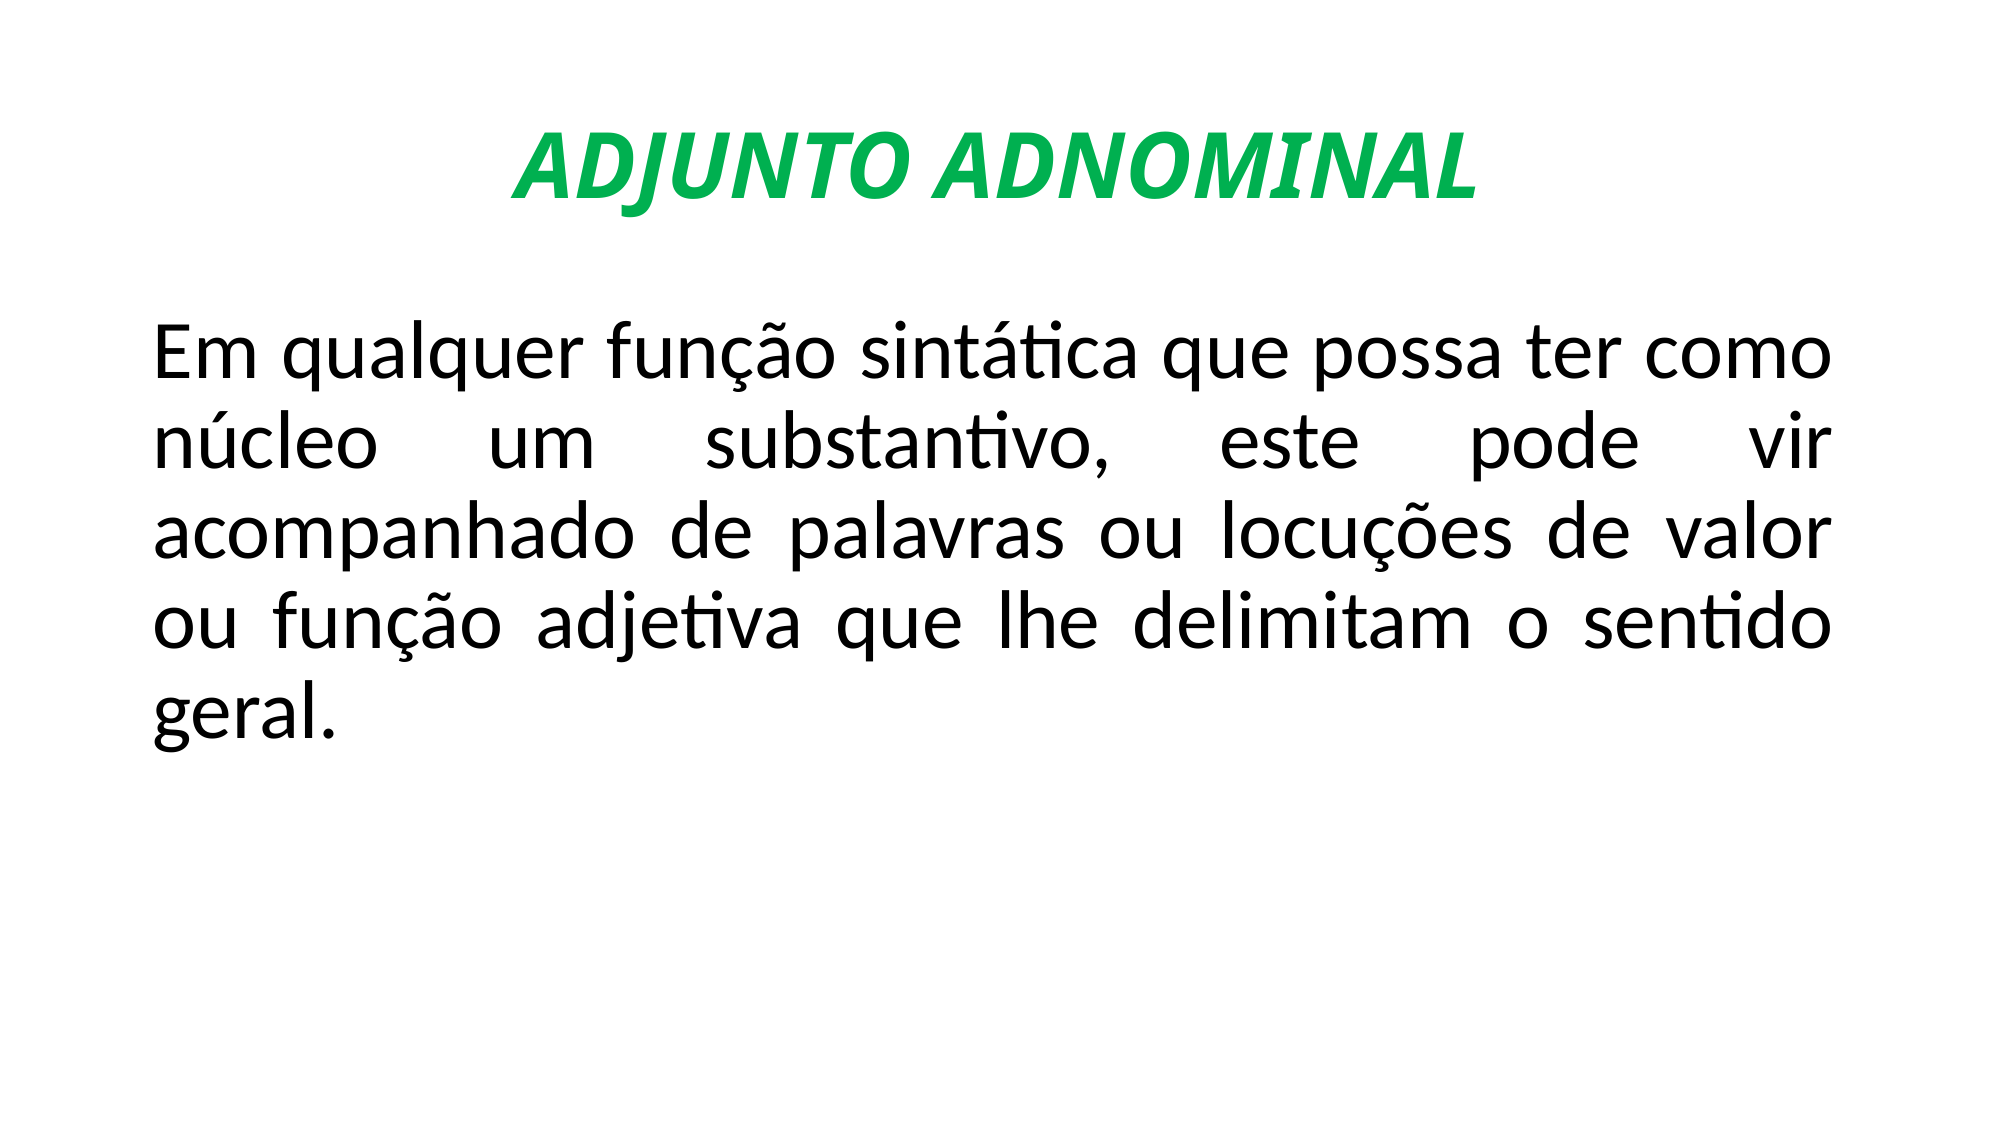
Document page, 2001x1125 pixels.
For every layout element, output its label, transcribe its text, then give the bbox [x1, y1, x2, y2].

list Em qualquer função sintática que possa ter como núcleo um substantivo, este pode vir acompanhado de palavras ou locuções de valor ou função adjetiva que lhe delimitam o sentido geral. [137, 299, 1863, 1014]
title ADJUNTO ADNOMINAL [137, 59, 1863, 278]
